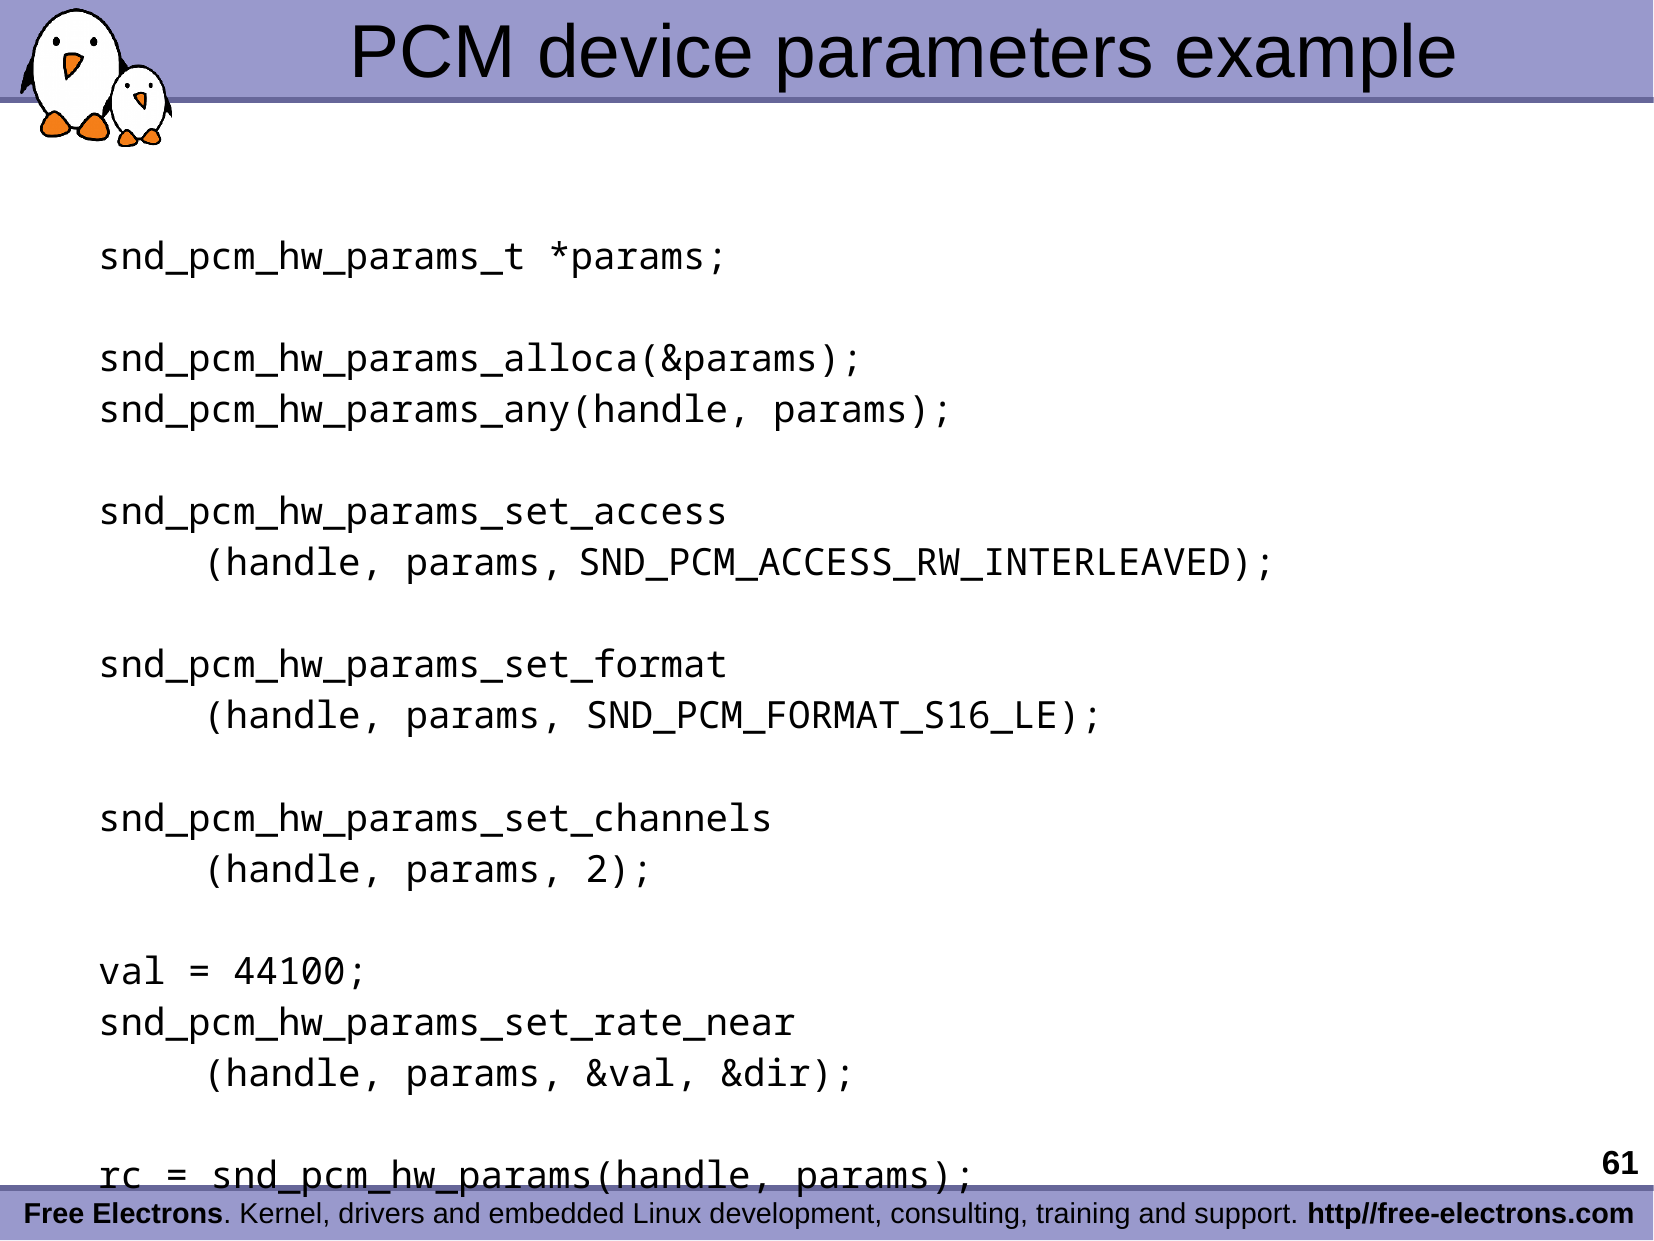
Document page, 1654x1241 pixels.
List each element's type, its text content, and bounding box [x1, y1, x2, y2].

picture [20, 8, 172, 147]
title PCM device parameters example [178, 4, 1631, 98]
text_box snd_pcm_hw_params_t *params; snd_pcm_hw_params_alloca(&params); snd_pcm_hw_params_any(handle, params); snd_pcm_hw_params_set_access (handle, params, SND_PCM_ACCESS_RW_INTERLEAVED); snd_pcm_hw_params_set_format (handle, params, SND_PCM_FORMAT_S16_LE); snd_pcm_hw_params_set_channels (handle, params, 2); val = 44100; snd_pcm_hw_params_set_rate_near (handle, params, &val, &dir); rc = snd_pcm_hw_params(handle, params); [53, 229, 1549, 1057]
